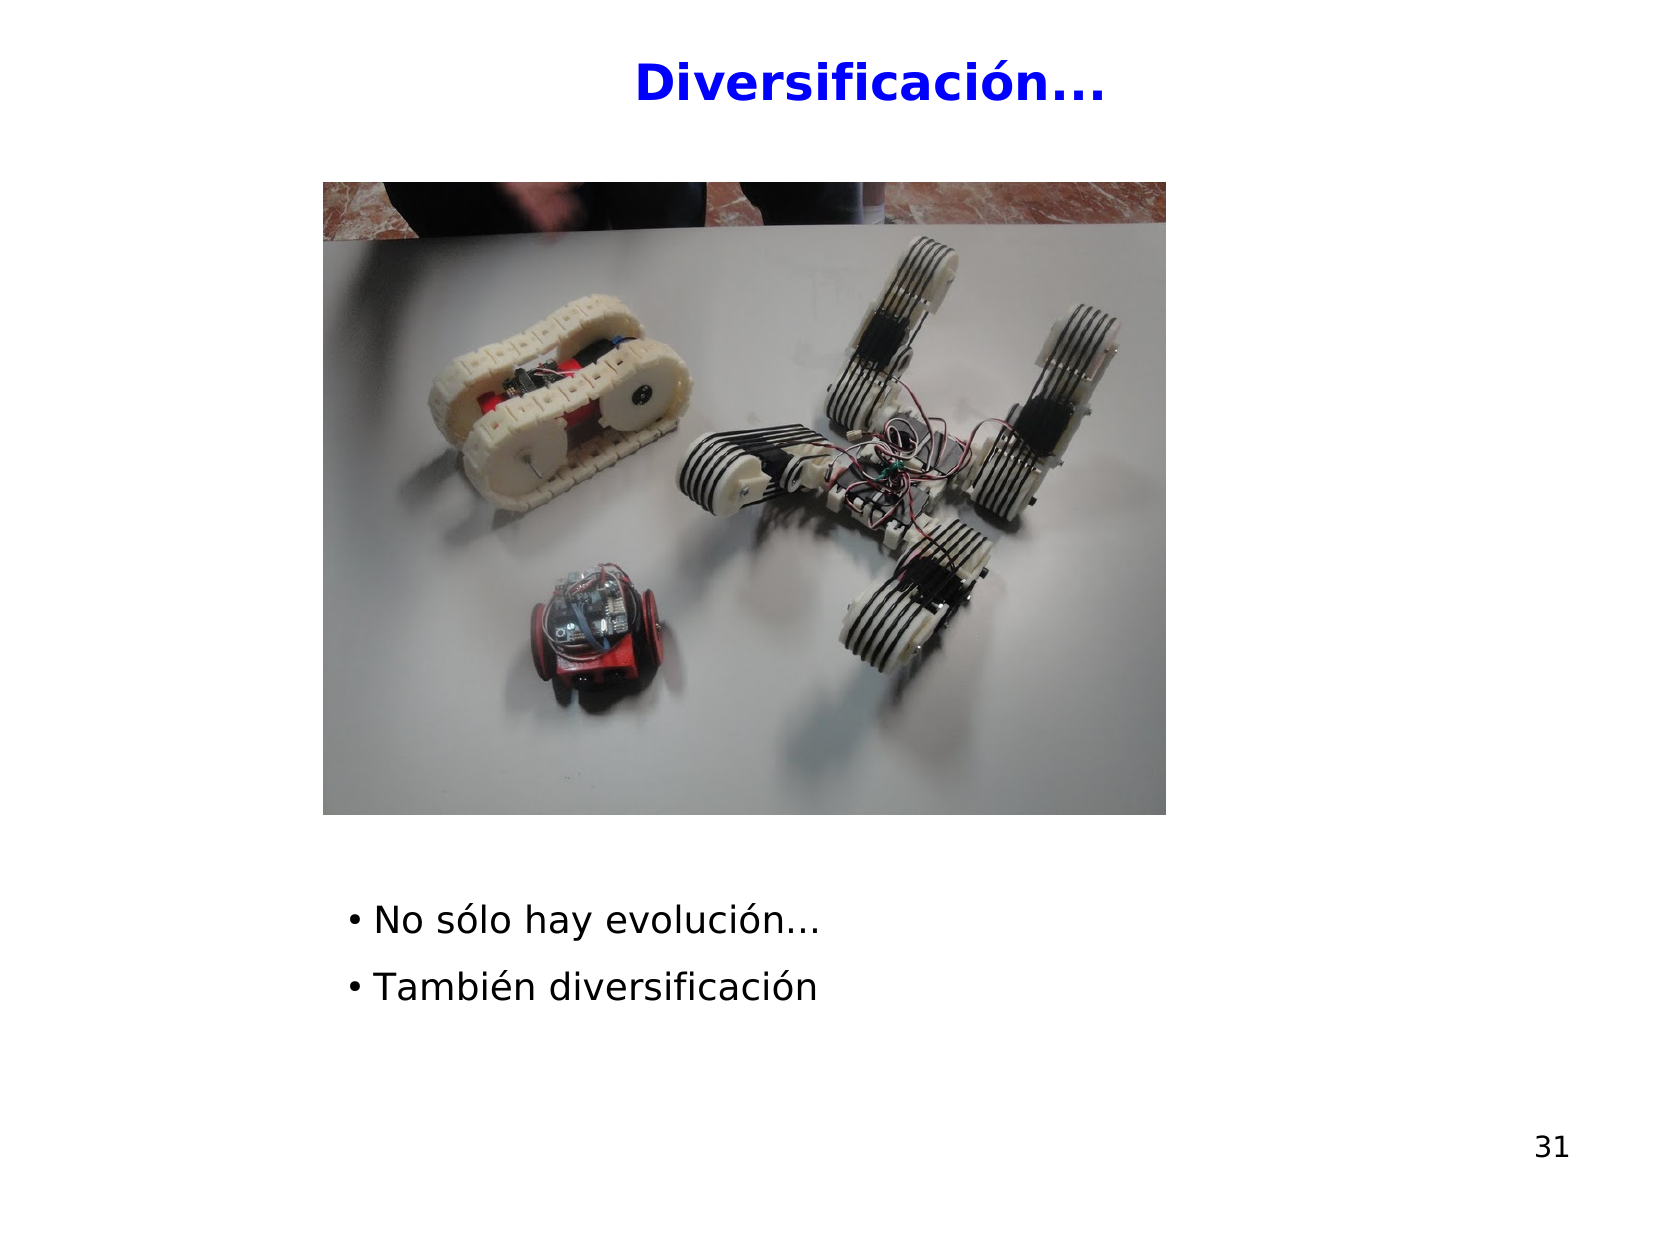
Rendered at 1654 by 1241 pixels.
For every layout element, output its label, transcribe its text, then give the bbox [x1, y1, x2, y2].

text_box Diversificación... [619, 46, 1123, 120]
text_box No sólo hay evolución... También diversificación [333, 891, 1286, 1022]
picture [323, 182, 1166, 815]
